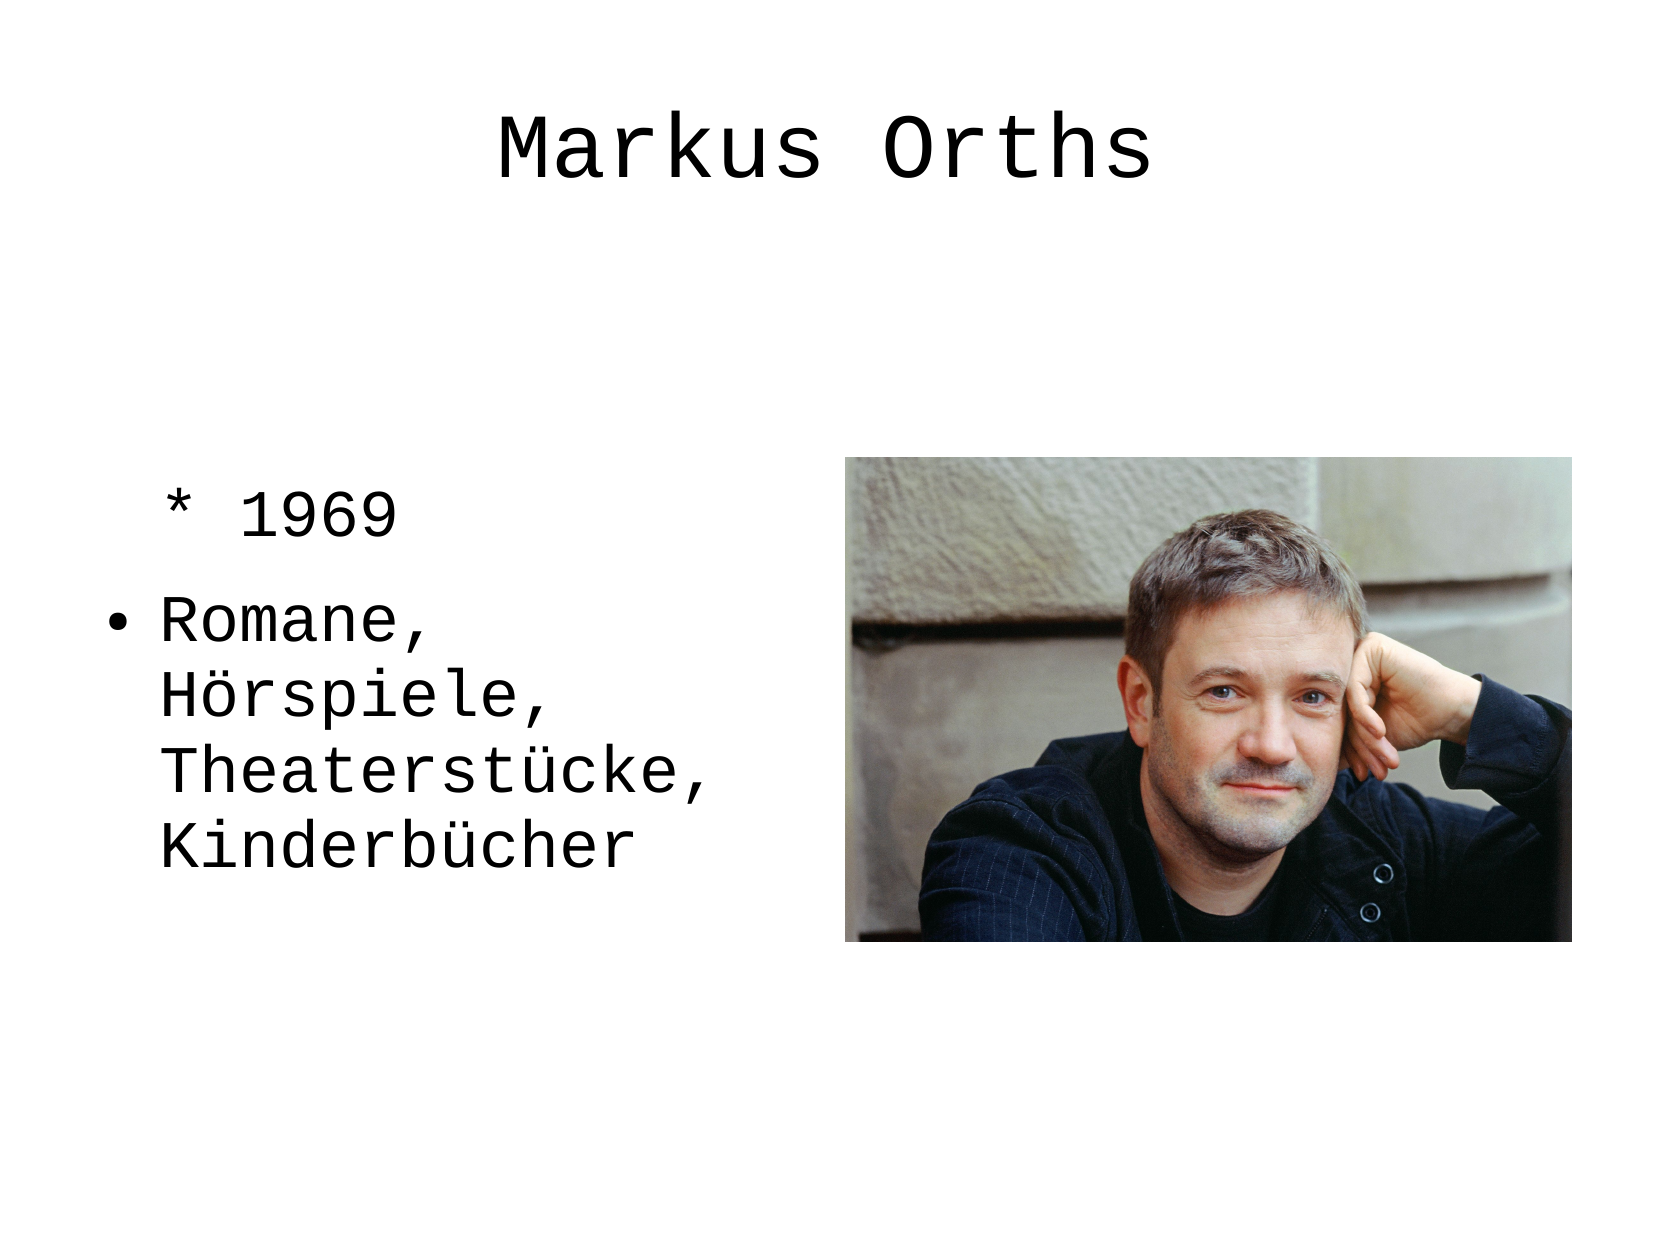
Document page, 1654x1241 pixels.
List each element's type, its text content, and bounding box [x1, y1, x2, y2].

picture [845, 457, 1572, 942]
list * 1969 Romane, Hörspiele, Theaterstücke, Kinderbücher [88, 480, 815, 1241]
title Markus Orths [82, 49, 1571, 257]
